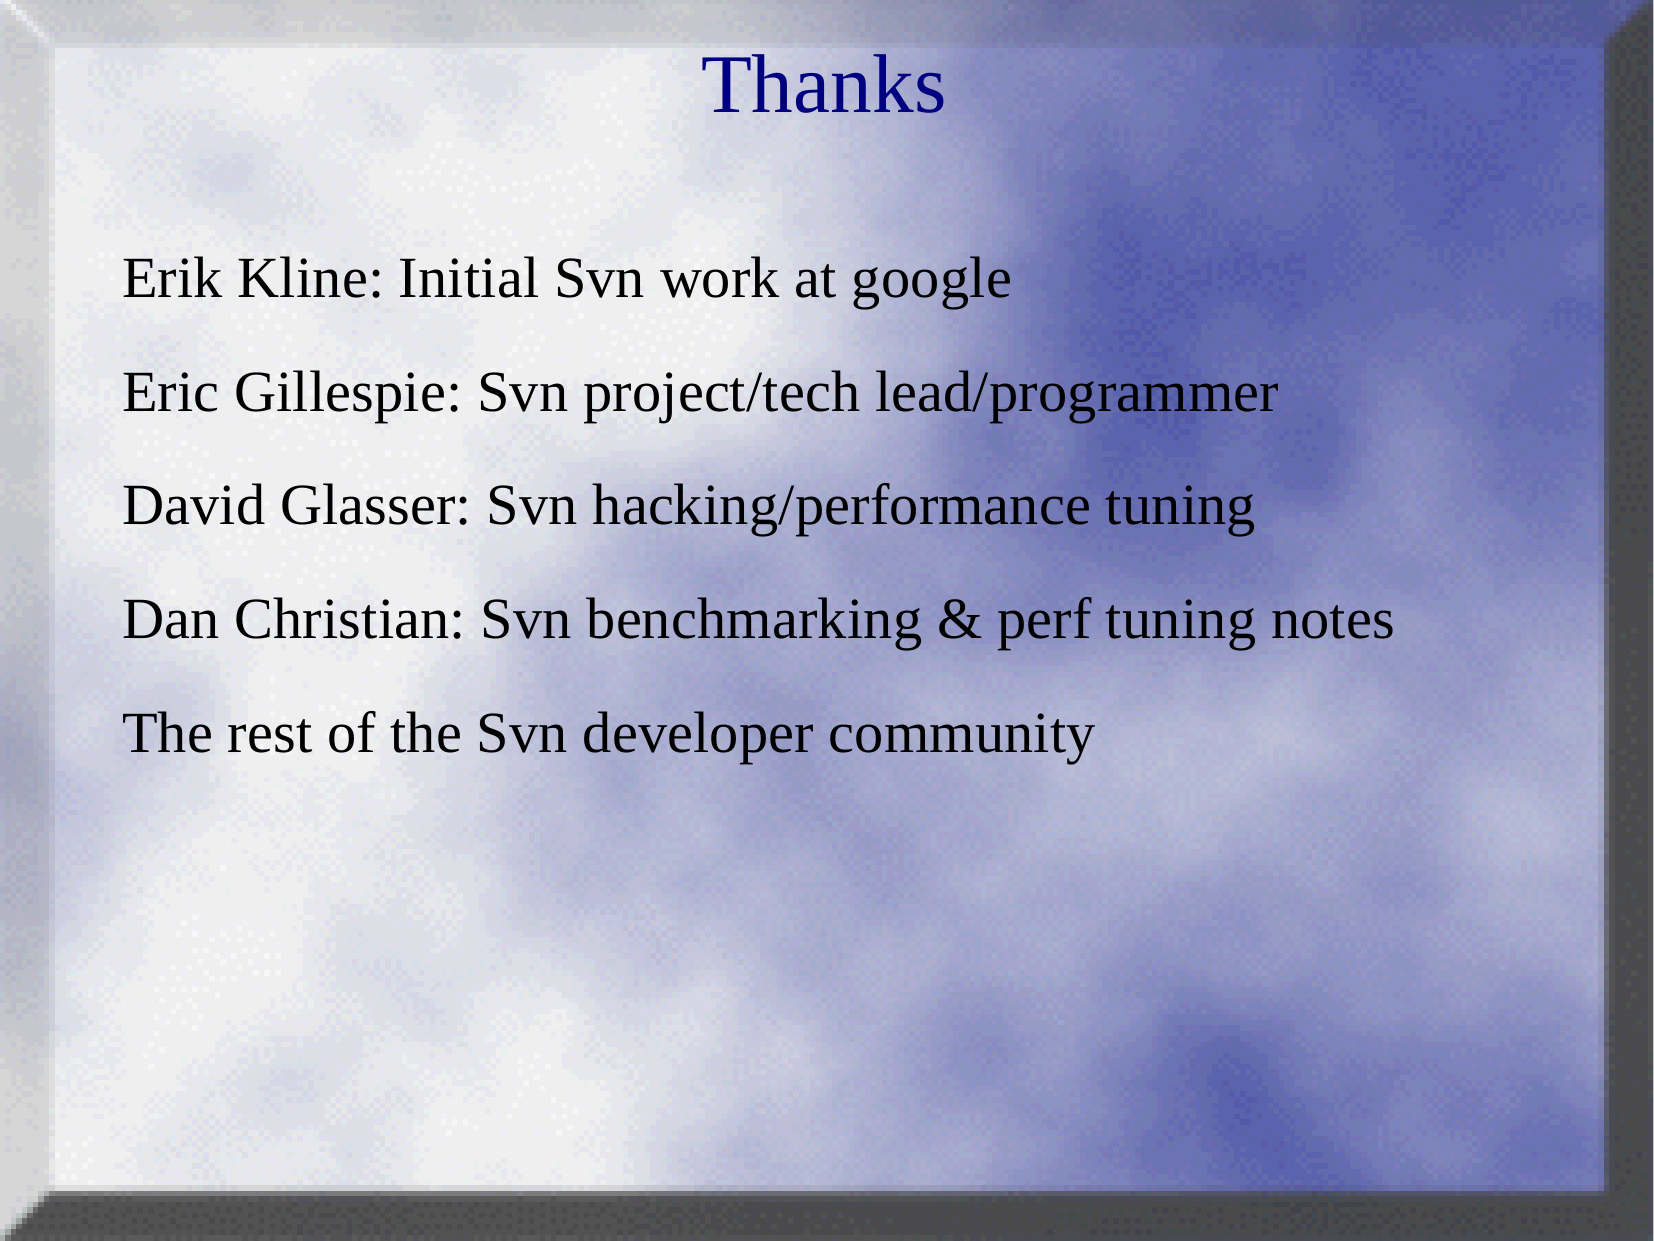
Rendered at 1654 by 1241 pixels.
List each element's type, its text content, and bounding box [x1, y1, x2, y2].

title Thanks [161, 35, 1488, 134]
picture [0, 0, 1654, 1241]
list Erik Kline: Initial Svn work at google Eric Gillespie: Svn project/tech lead/programmer David Glasser: Svn hacking/performance tuning Dan Christian: Svn benchmarking & perf tuning notes The rest of the Svn developer community [87, 245, 1559, 766]
